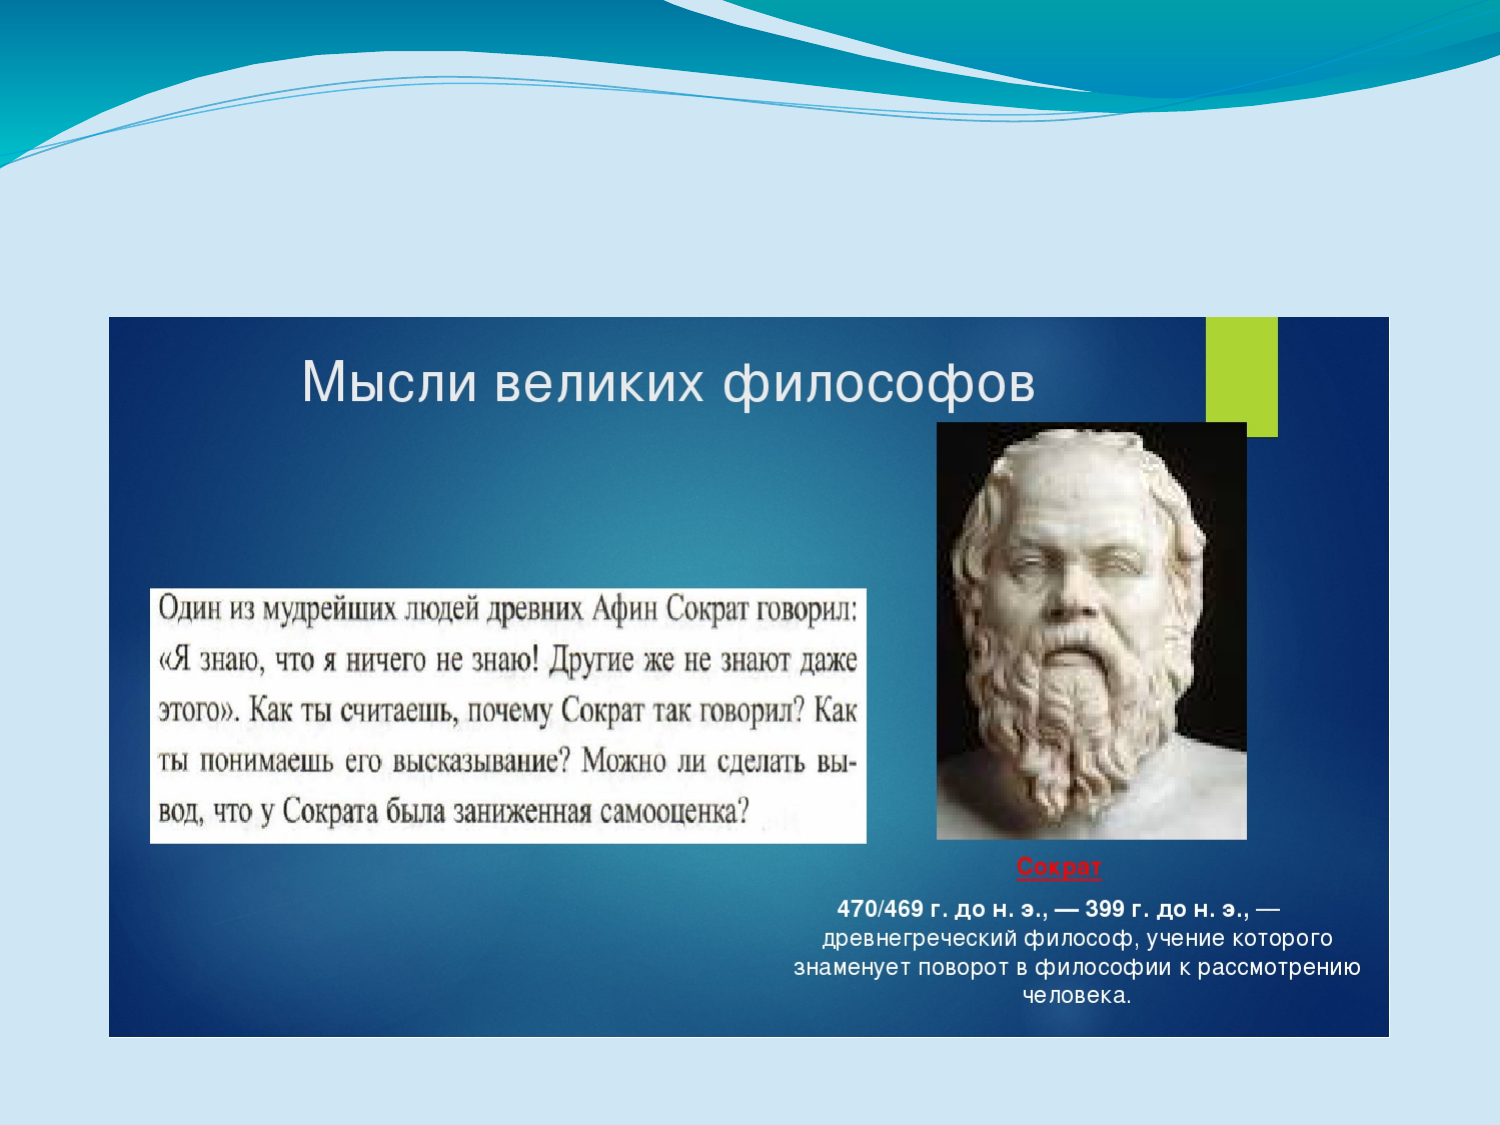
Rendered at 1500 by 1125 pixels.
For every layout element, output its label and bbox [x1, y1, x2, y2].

picture [109, 317, 1390, 1038]
title [75, 115, 1425, 303]
